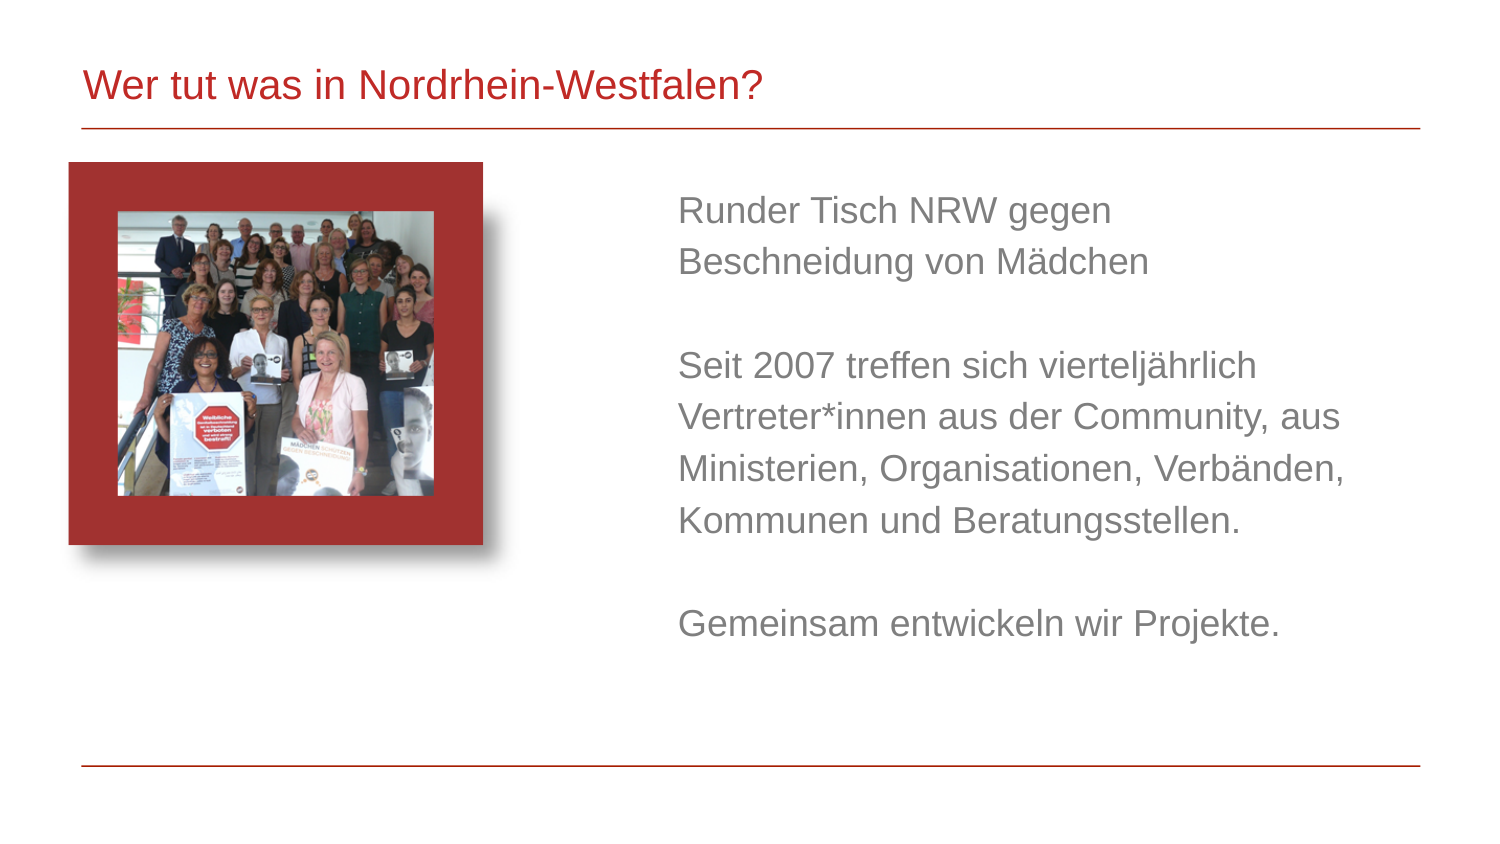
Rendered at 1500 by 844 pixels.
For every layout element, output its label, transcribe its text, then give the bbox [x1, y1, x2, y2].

text_box Wer tut was in Nordrhein-Westfalen? [67, 43, 1078, 117]
text_box Runder Tisch NRW gegen Beschneidung von Mädchen Seit 2007 treffen sich vierteljährlich Vertreter*innen aus der Community, aus Ministerien, Organisationen, Verbänden, Kommunen und Beratungsstellen. Gemeinsam entwickeln wir Projekte. [662, 163, 1421, 656]
picture [55, 162, 526, 588]
